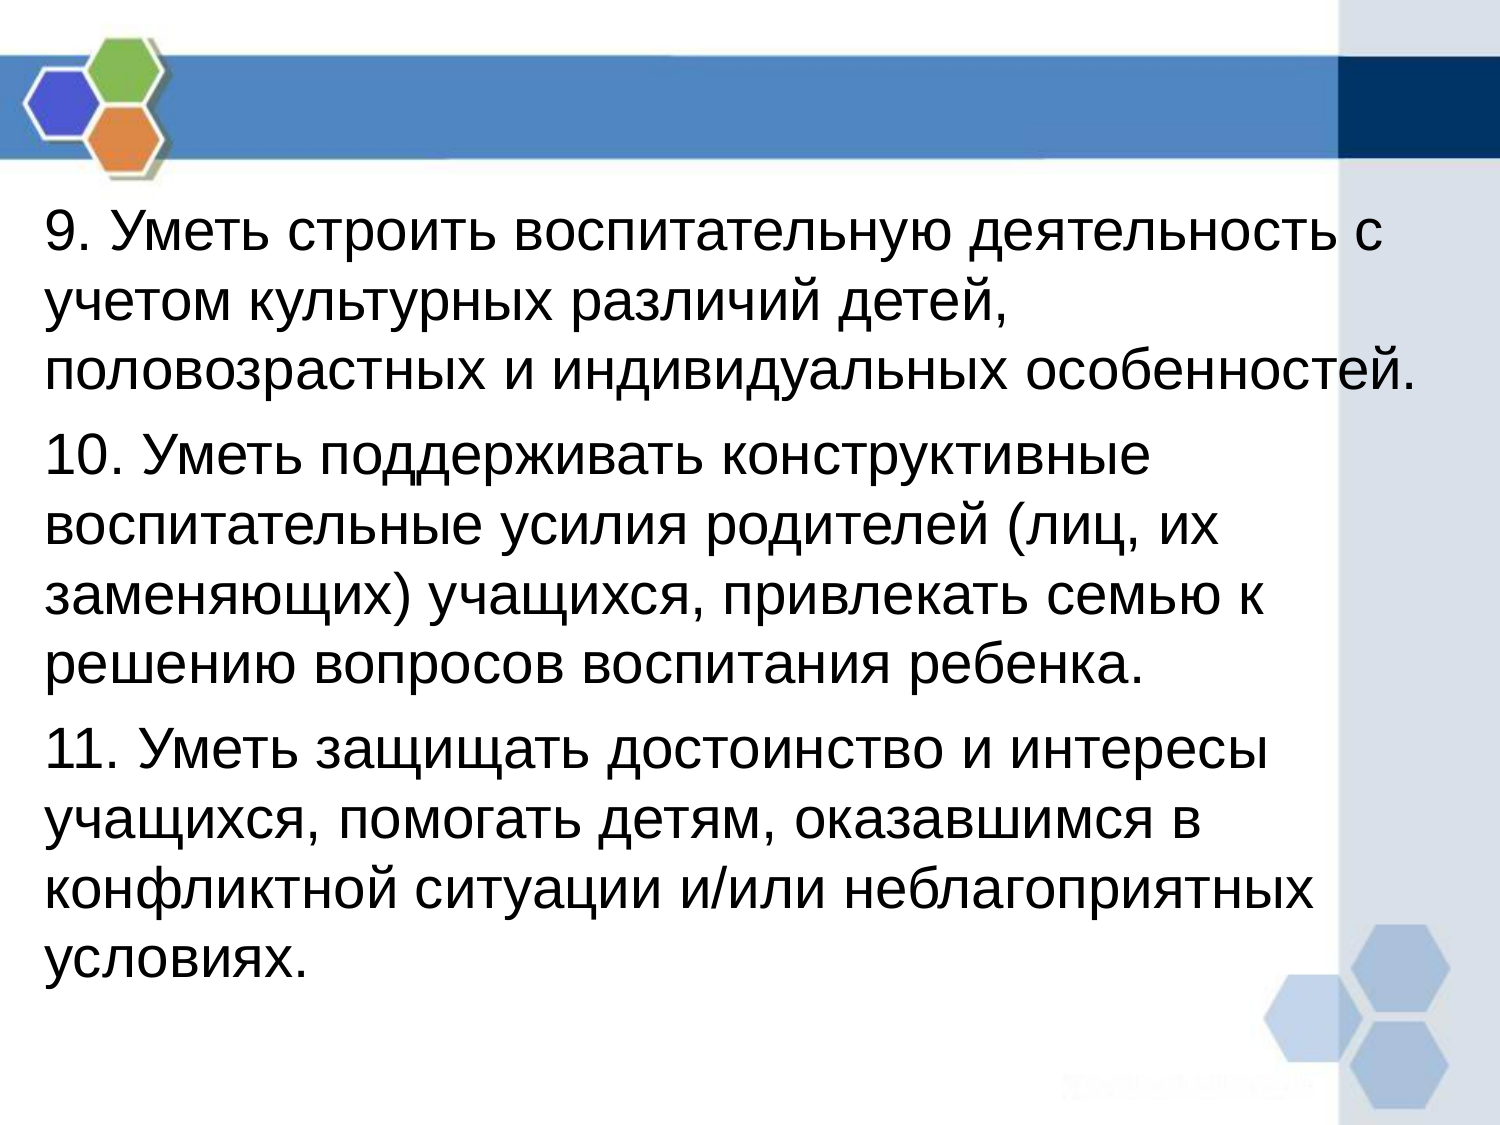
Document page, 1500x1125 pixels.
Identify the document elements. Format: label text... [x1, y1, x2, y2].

picture [0, 0, 1500, 1125]
list 9. Уметь строить воспитательную деятельность с учетом культурных различий детей, половозрастных и индивидуальных особенностей. 10. Уметь поддерживать конструктивные воспитательные усилия родителей (лиц, их заменяющих) учащихся, привлекать семью к решению вопросов воспитания ребенка. 11. Уметь защищать достоинство и интересы учащихся, помогать детям, оказавшимся в конфликтной ситуации и/или неблагоприятных условиях. [29, 184, 1471, 1047]
